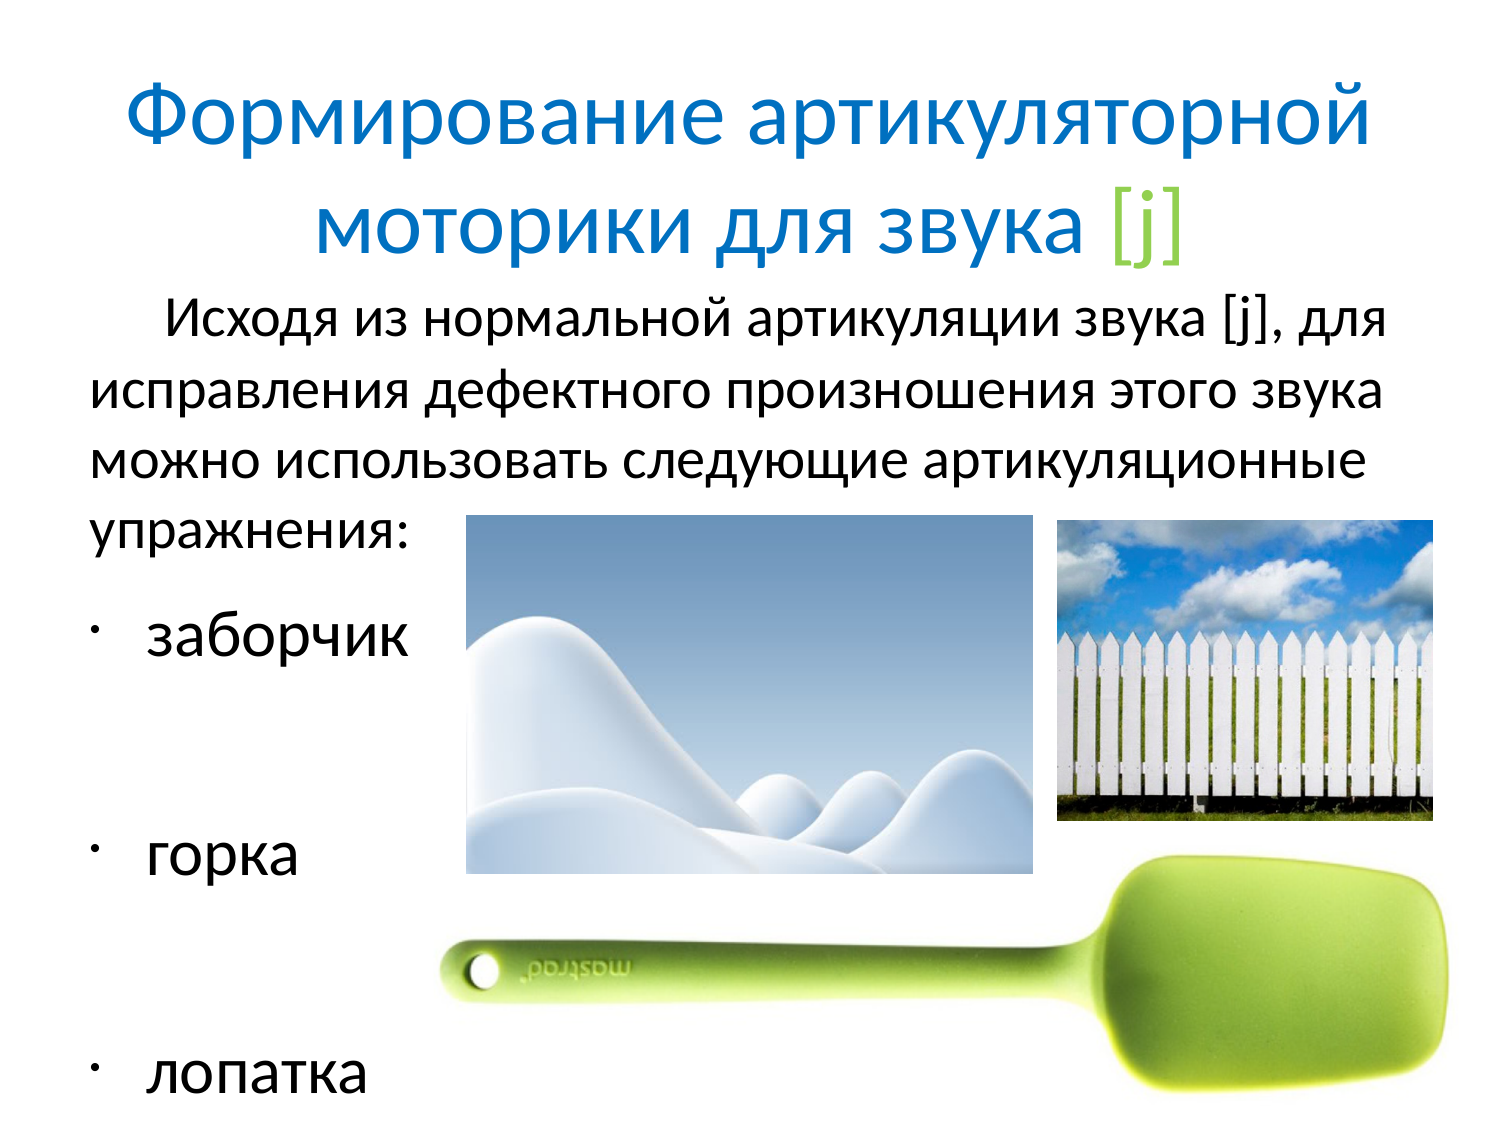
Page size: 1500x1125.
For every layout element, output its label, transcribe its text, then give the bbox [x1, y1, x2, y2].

title Формирование артикуляторной моторики для звука [j] [75, 45, 1425, 233]
picture [402, 515, 1496, 1125]
list Исходя из нормальной артикуляции звука [j], для исправления дефектного произношения этого звука можно использовать следующие артикуляционные упражнения: заборчик горка лопатка [75, 262, 1425, 1005]
